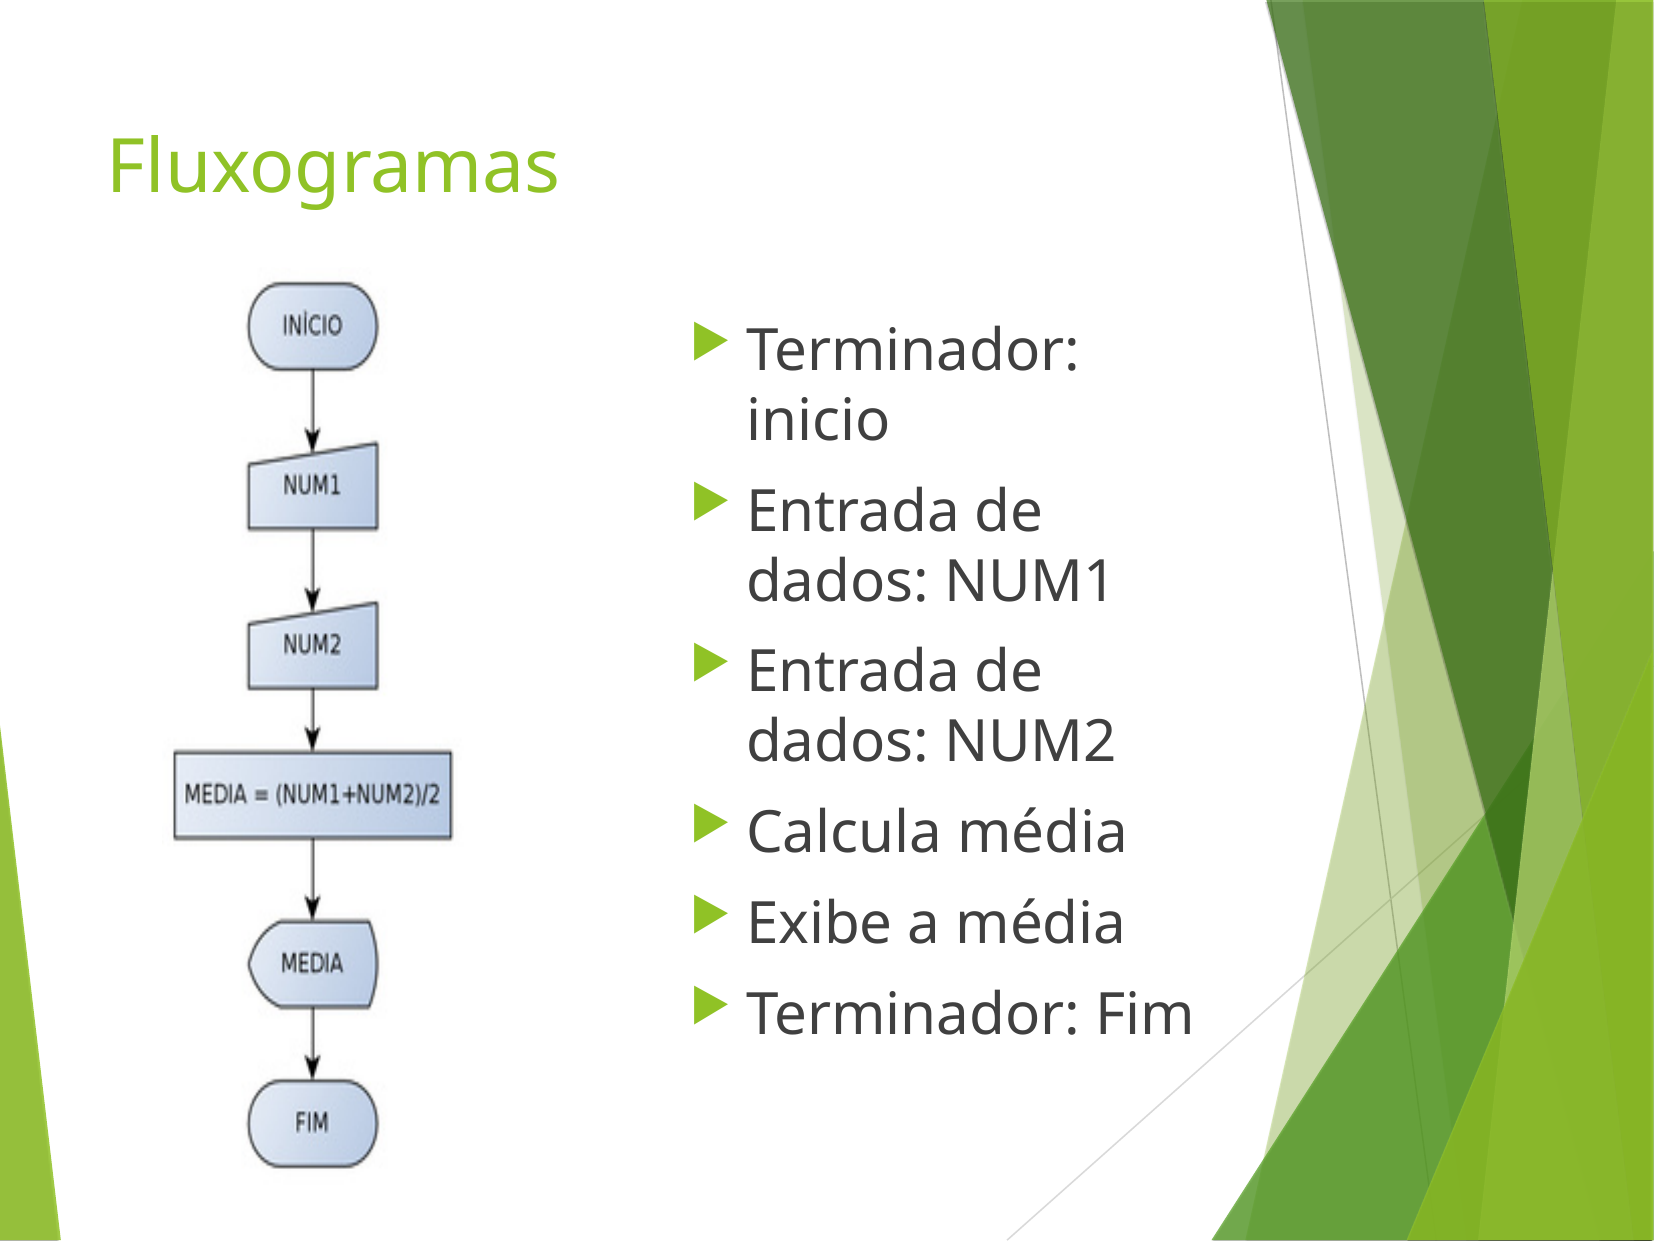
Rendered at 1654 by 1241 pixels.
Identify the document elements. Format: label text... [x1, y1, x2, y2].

picture [162, 267, 464, 1185]
title Fluxogramas [91, 110, 1258, 349]
list Terminador: inicio Entrada de dados: NUM1 Entrada de dados: NUM2 Calcula média Exibe a média Terminador: Fim [674, 304, 1243, 1090]
